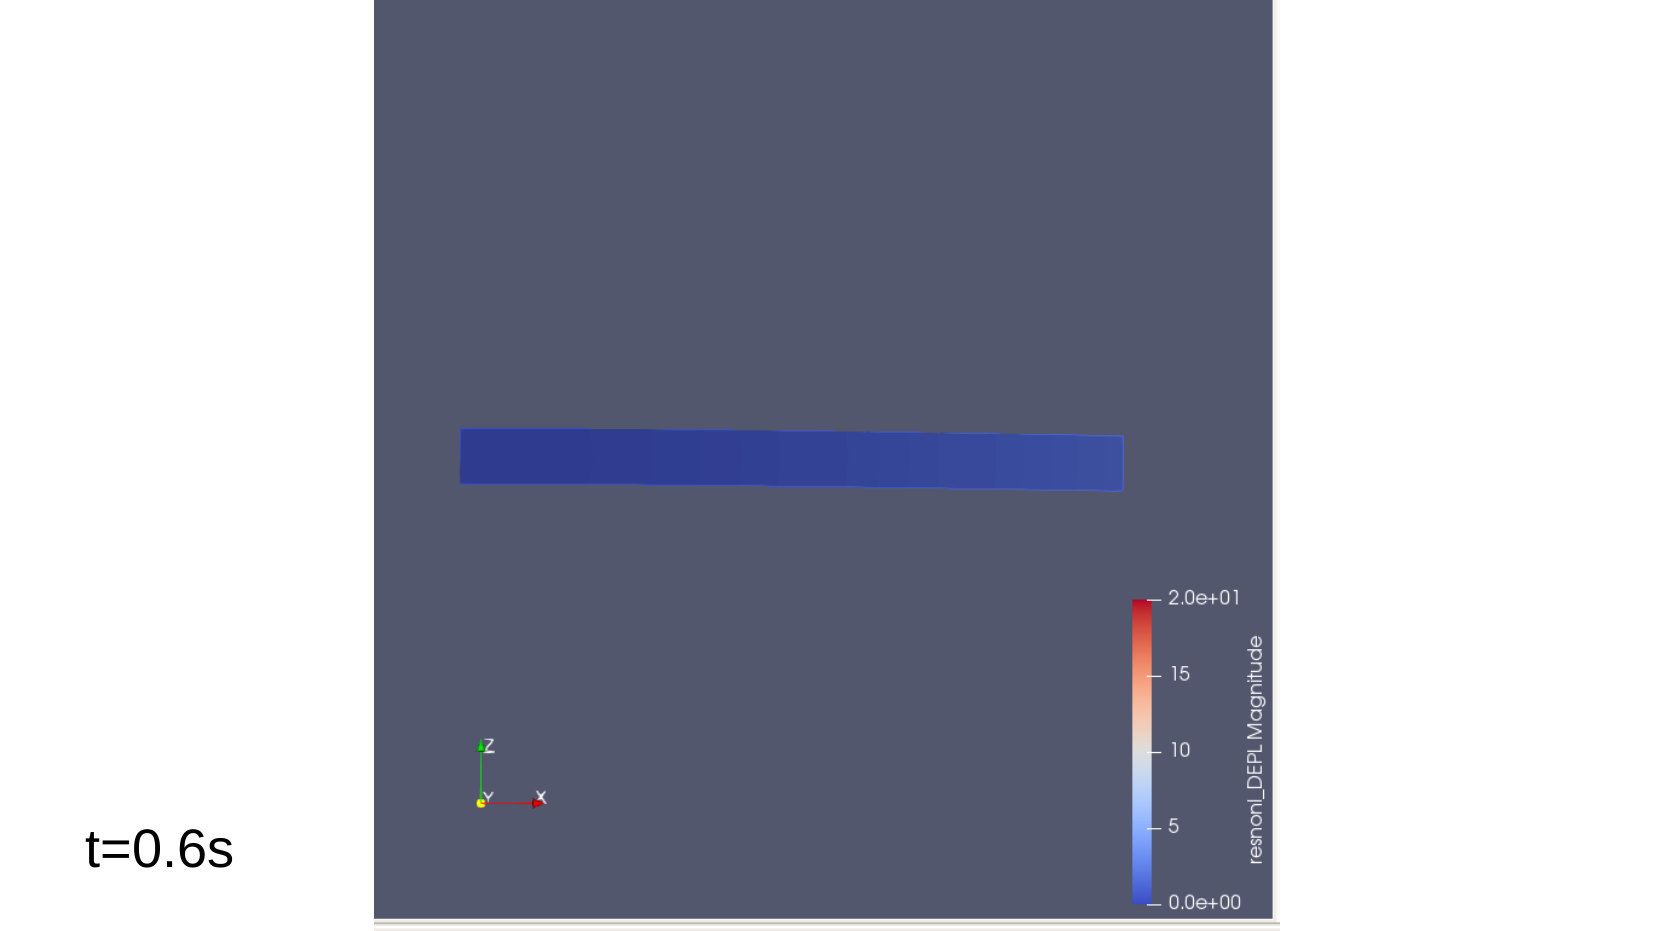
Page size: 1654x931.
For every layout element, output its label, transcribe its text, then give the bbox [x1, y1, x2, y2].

text_box t=0.6s [70, 810, 355, 910]
picture [374, 0, 1280, 931]
